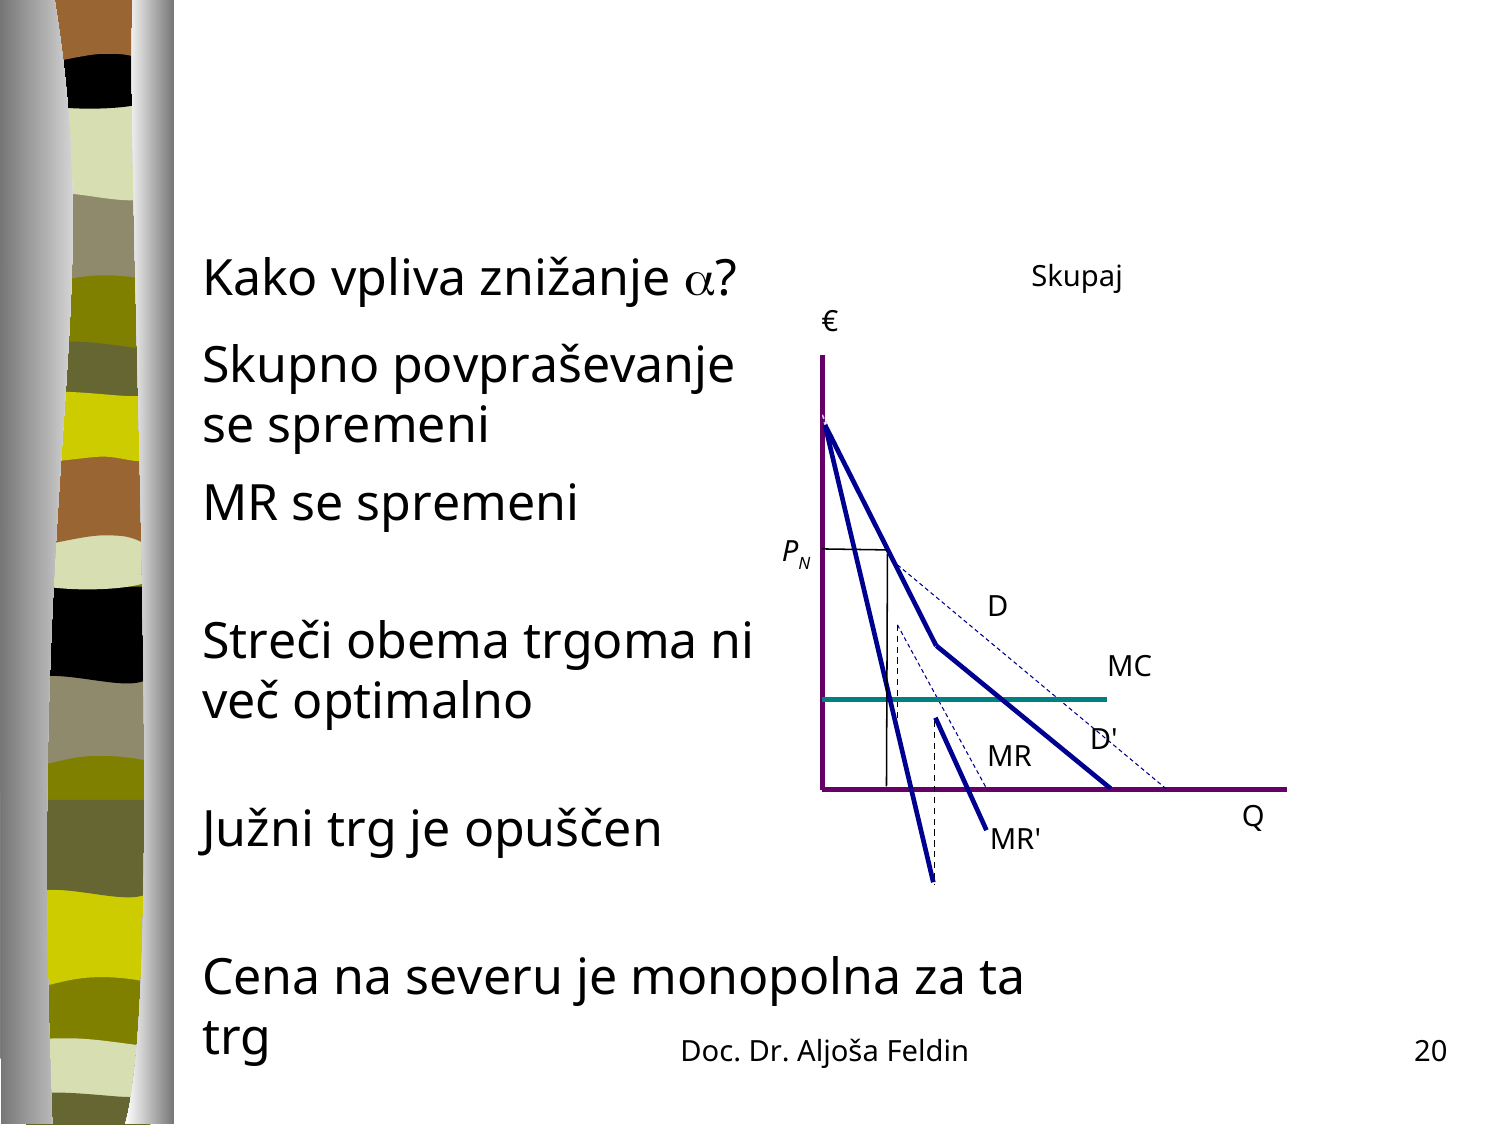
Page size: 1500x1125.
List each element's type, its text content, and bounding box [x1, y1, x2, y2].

text_box Cena na severu je monopolna za ta trg [187, 936, 1088, 1073]
text_box <number> [1149, 1024, 1463, 1100]
text_box Skupaj [942, 249, 1213, 301]
text_box € [762, 294, 898, 346]
text_box PN [737, 525, 826, 581]
text_box MC [1092, 639, 1198, 691]
text_box Streči obema trgoma ni več optimalno [187, 601, 801, 737]
text_box D' [1074, 712, 1151, 763]
text_box Doc. Dr. Aljoša Feldin [587, 1024, 1063, 1100]
text_box MR [1043, 729, 1074, 754]
text_box Kako vpliva znižanje ? [187, 237, 838, 313]
text_box MR' [975, 812, 1063, 863]
text_box D [972, 579, 1183, 631]
text_box Q [1227, 789, 1393, 841]
text_box Skupno povpraševanje se spremeni [187, 324, 776, 461]
text_box MR [972, 729, 1078, 781]
text_box Južni trg je opuščen [187, 788, 763, 865]
text_box MR se spremeni [187, 462, 726, 538]
